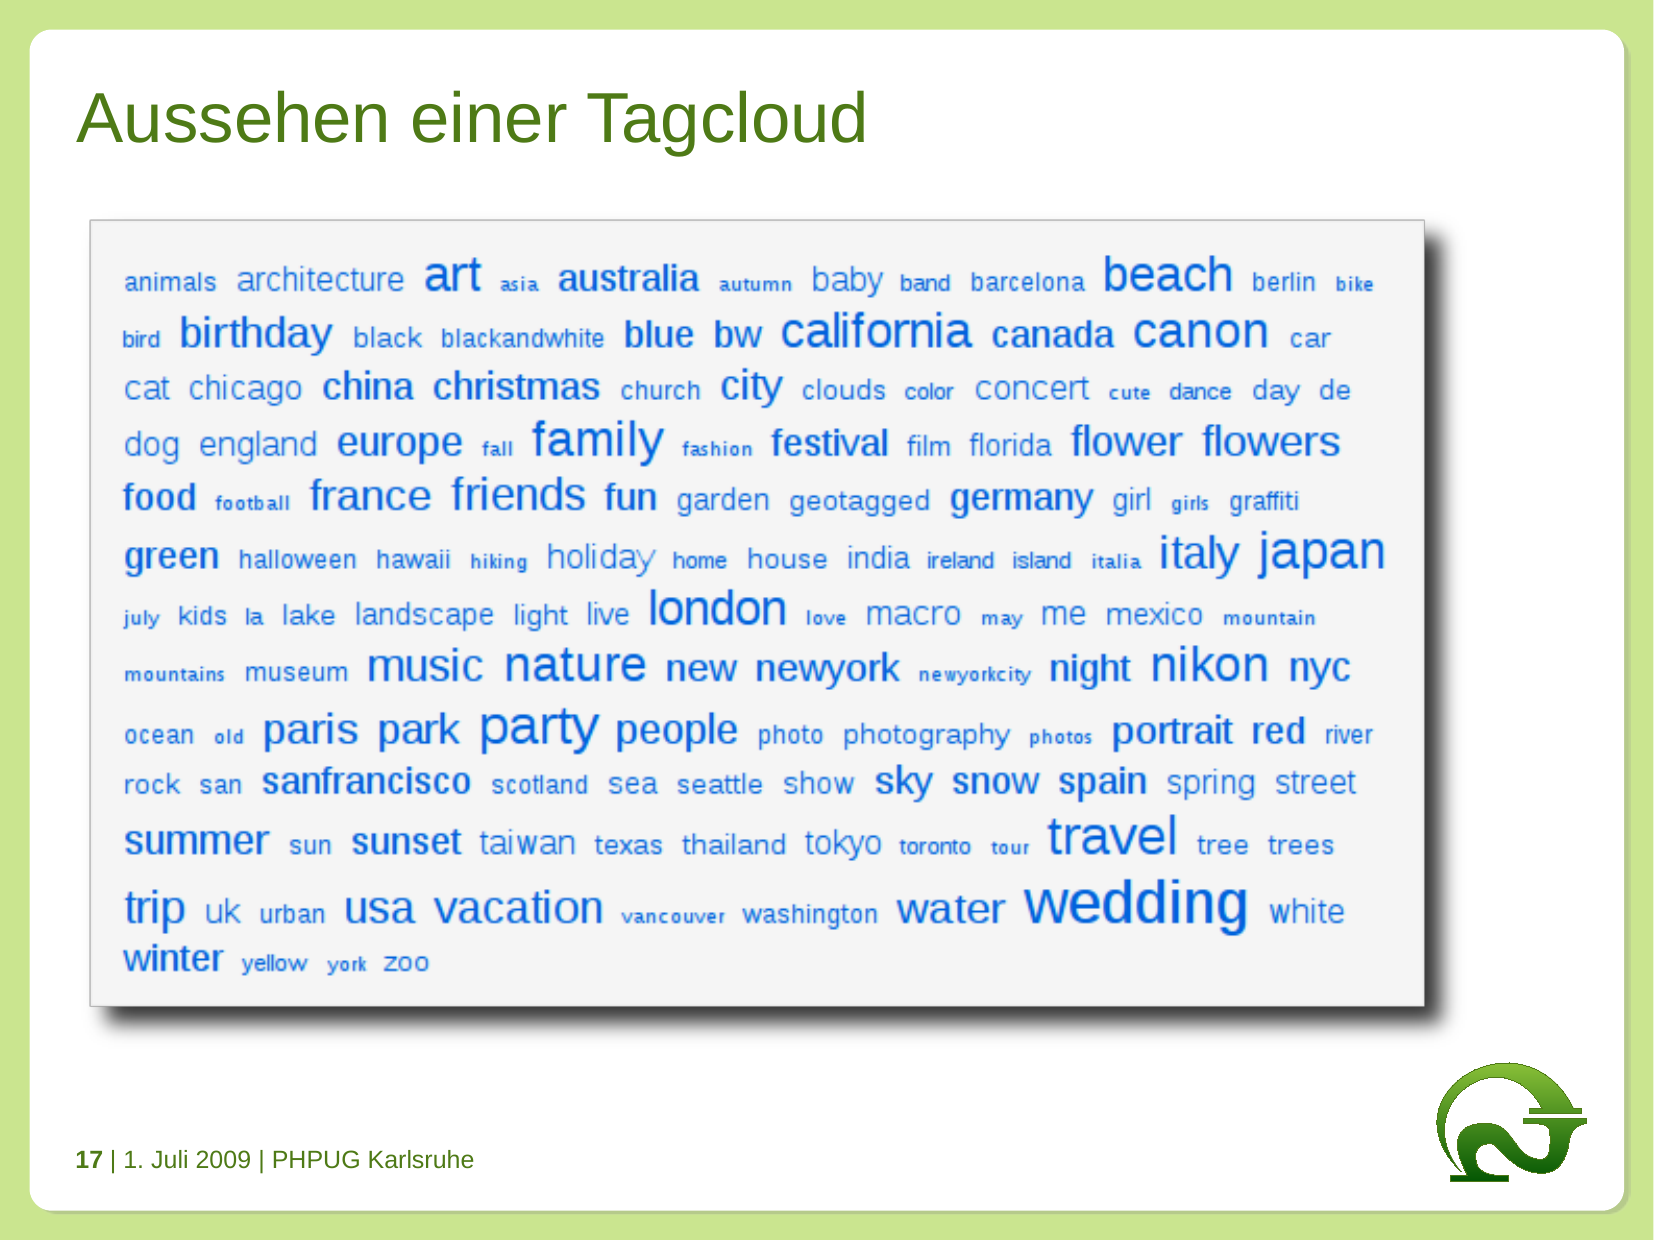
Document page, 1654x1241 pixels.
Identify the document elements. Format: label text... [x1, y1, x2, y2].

title Aussehen einer Tagcloud [76, 59, 1565, 178]
picture [76, 206, 1473, 1055]
